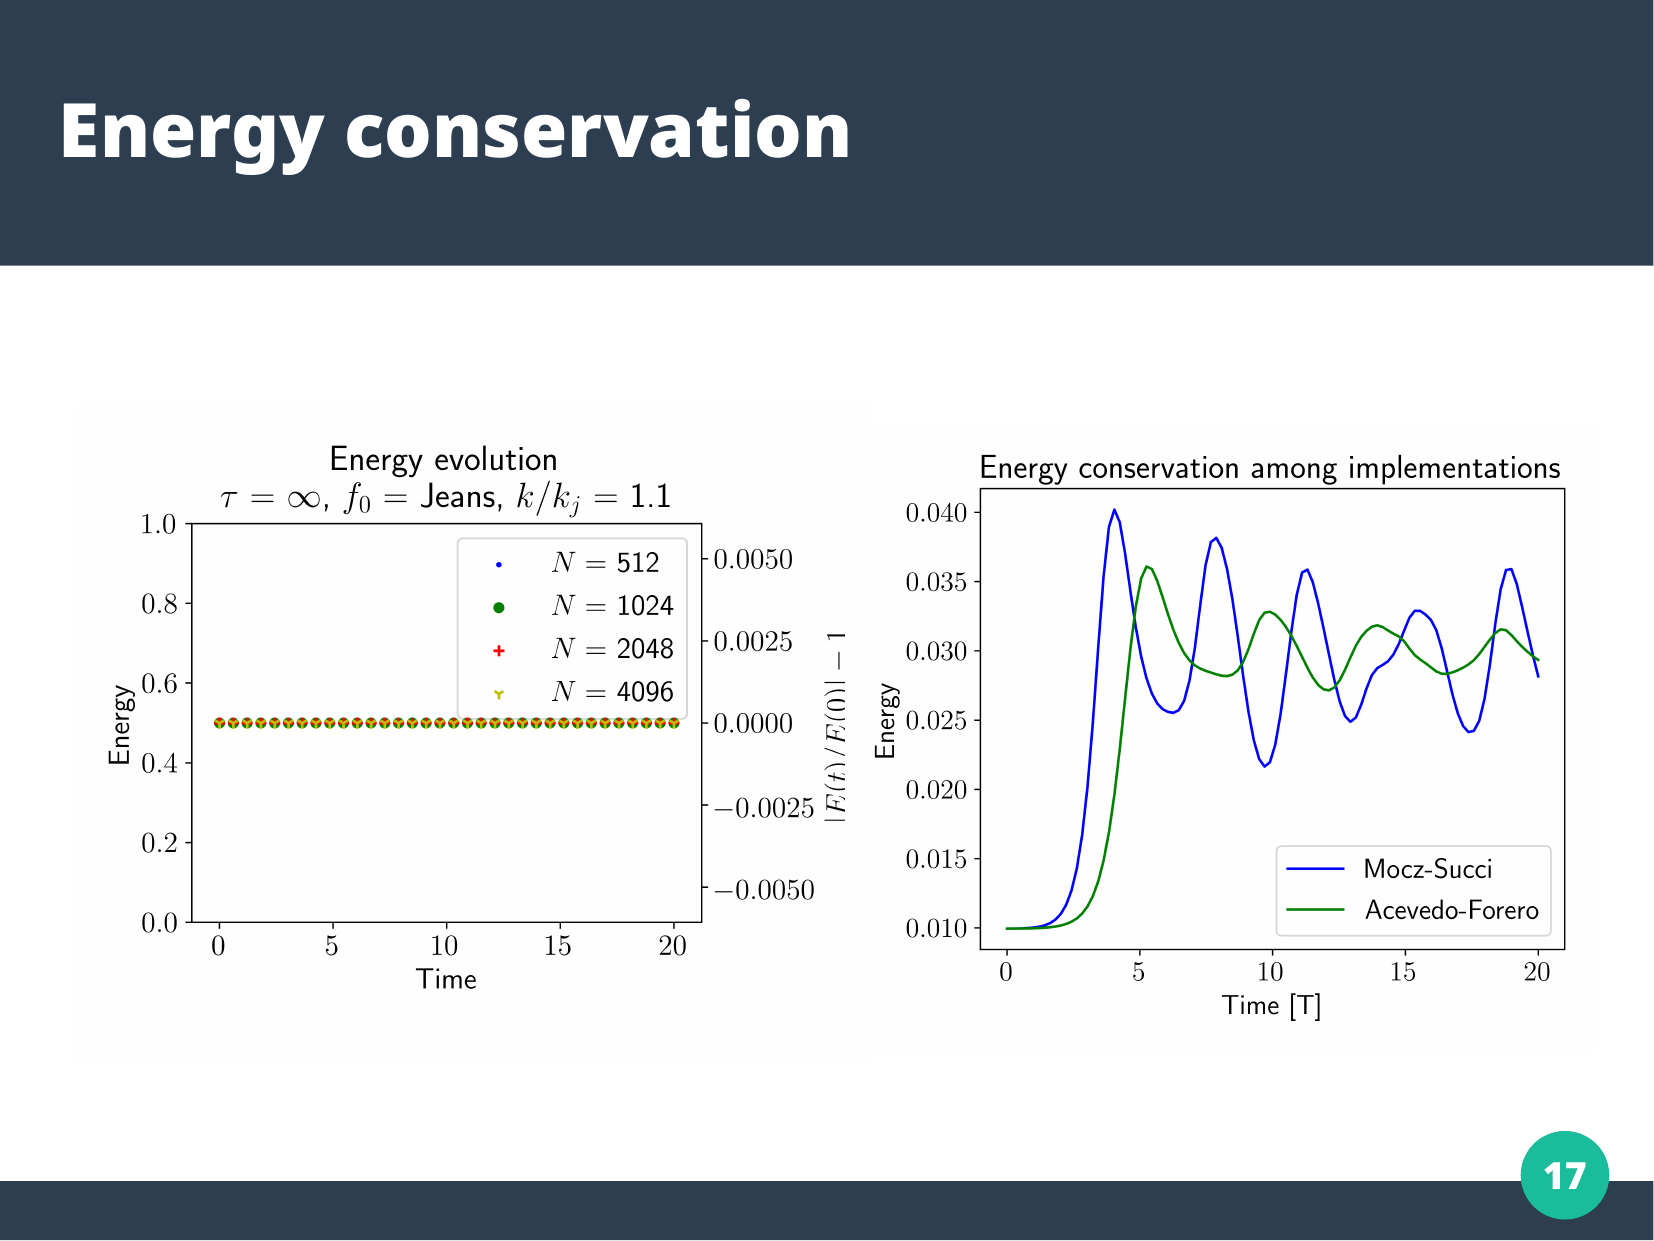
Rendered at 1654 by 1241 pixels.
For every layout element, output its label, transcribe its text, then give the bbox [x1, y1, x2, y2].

picture [77, 404, 1595, 1066]
title Energy conservation [59, 49, 1595, 207]
